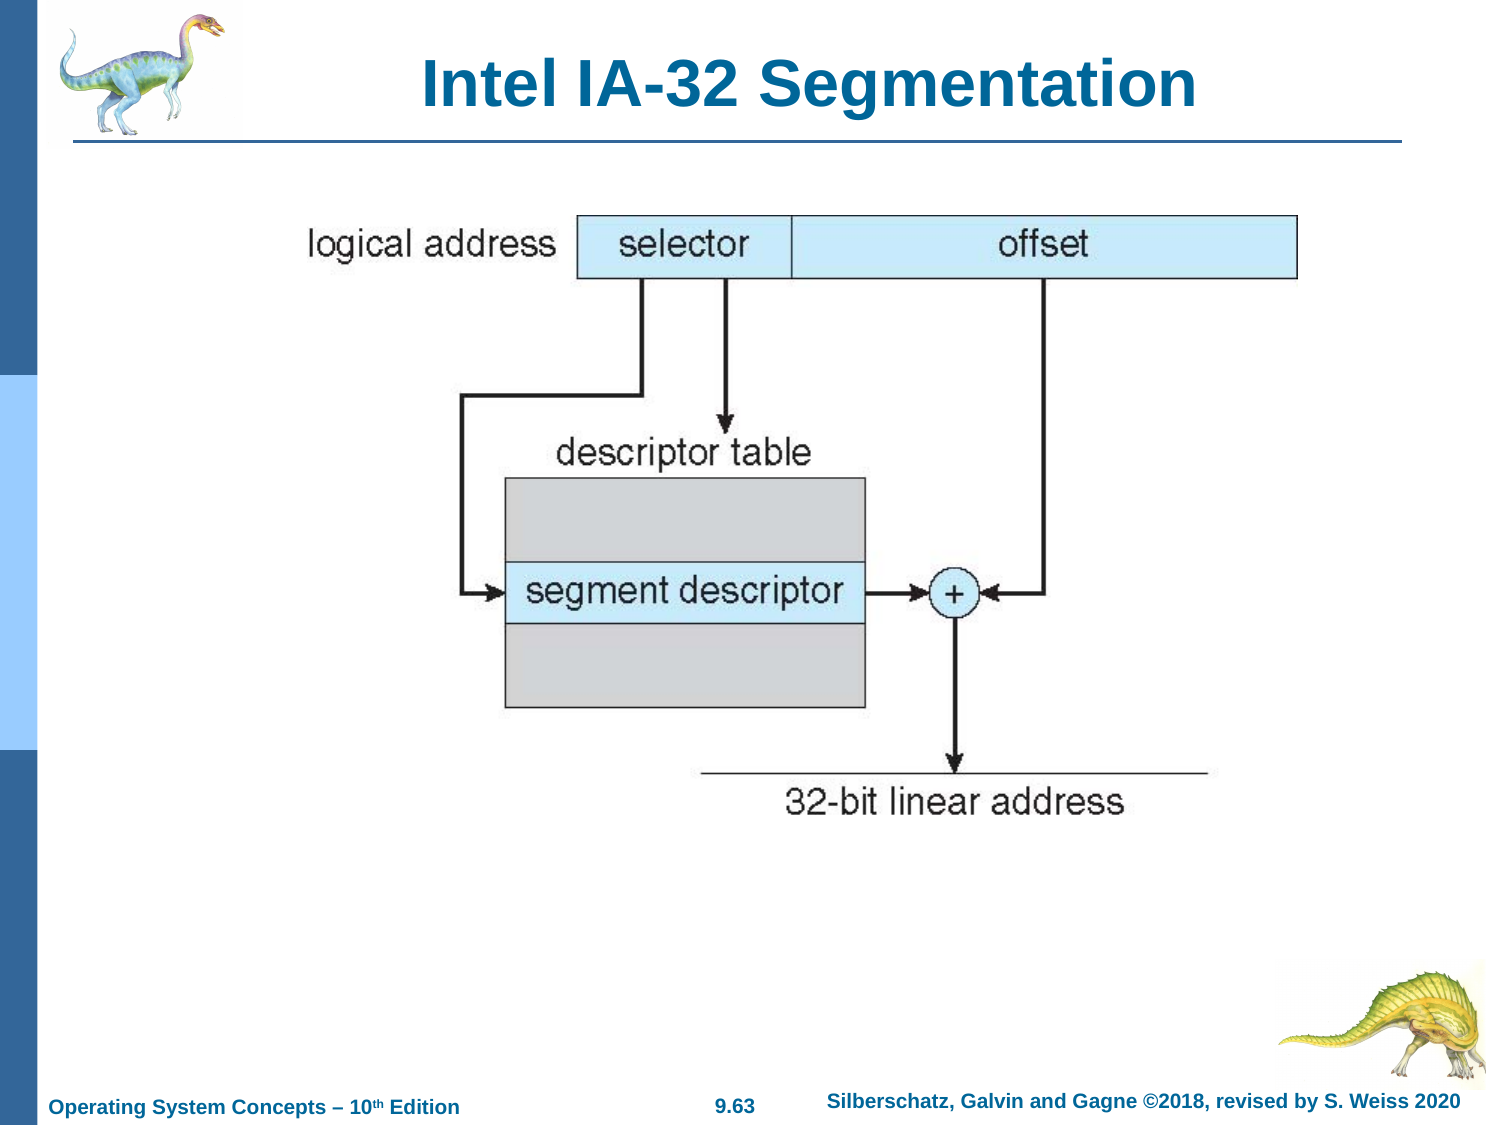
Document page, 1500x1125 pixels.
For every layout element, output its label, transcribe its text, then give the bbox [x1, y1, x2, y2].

title Intel IA-32 Segmentation [196, 32, 1425, 128]
picture [46, 0, 243, 149]
picture [307, 215, 1298, 824]
picture [1275, 959, 1486, 1090]
